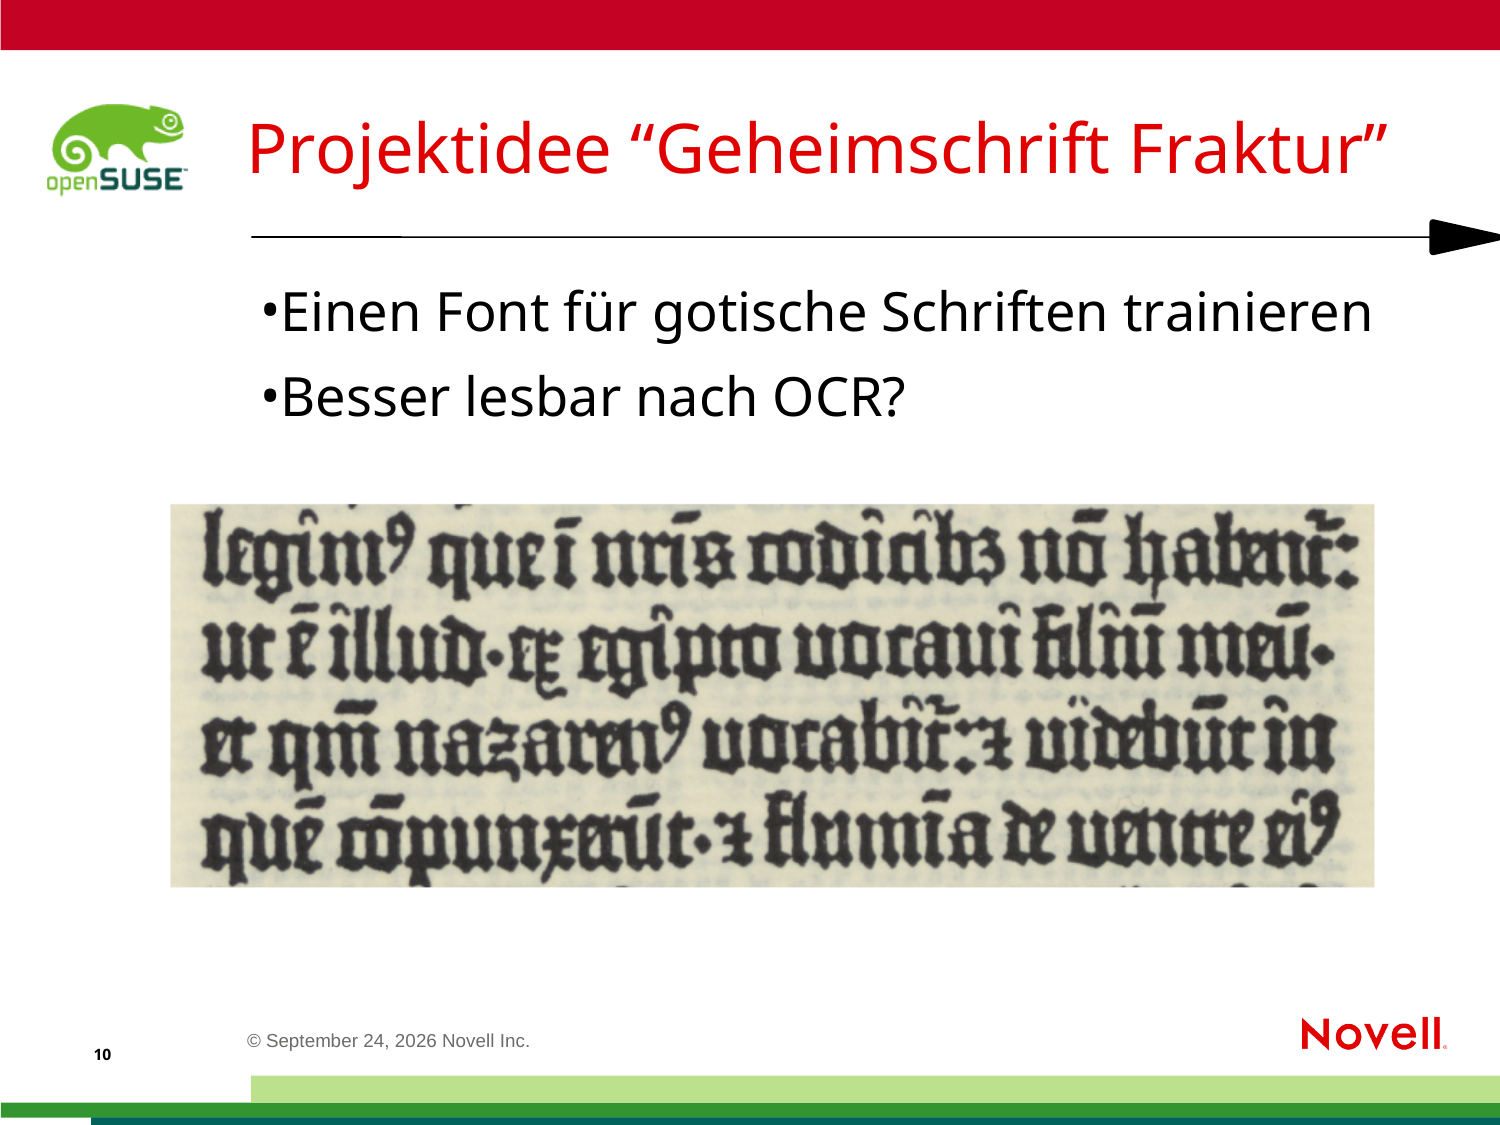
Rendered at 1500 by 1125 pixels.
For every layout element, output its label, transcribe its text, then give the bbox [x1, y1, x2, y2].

title Projektidee “Geheimschrift Fraktur” [246, 60, 1409, 239]
picture [162, 500, 1379, 889]
picture [47, 104, 188, 197]
picture [1295, 1026, 1453, 1056]
list Einen Font für gotische Schriften trainieren Besser lesbar nach OCR? [245, 267, 1458, 1026]
